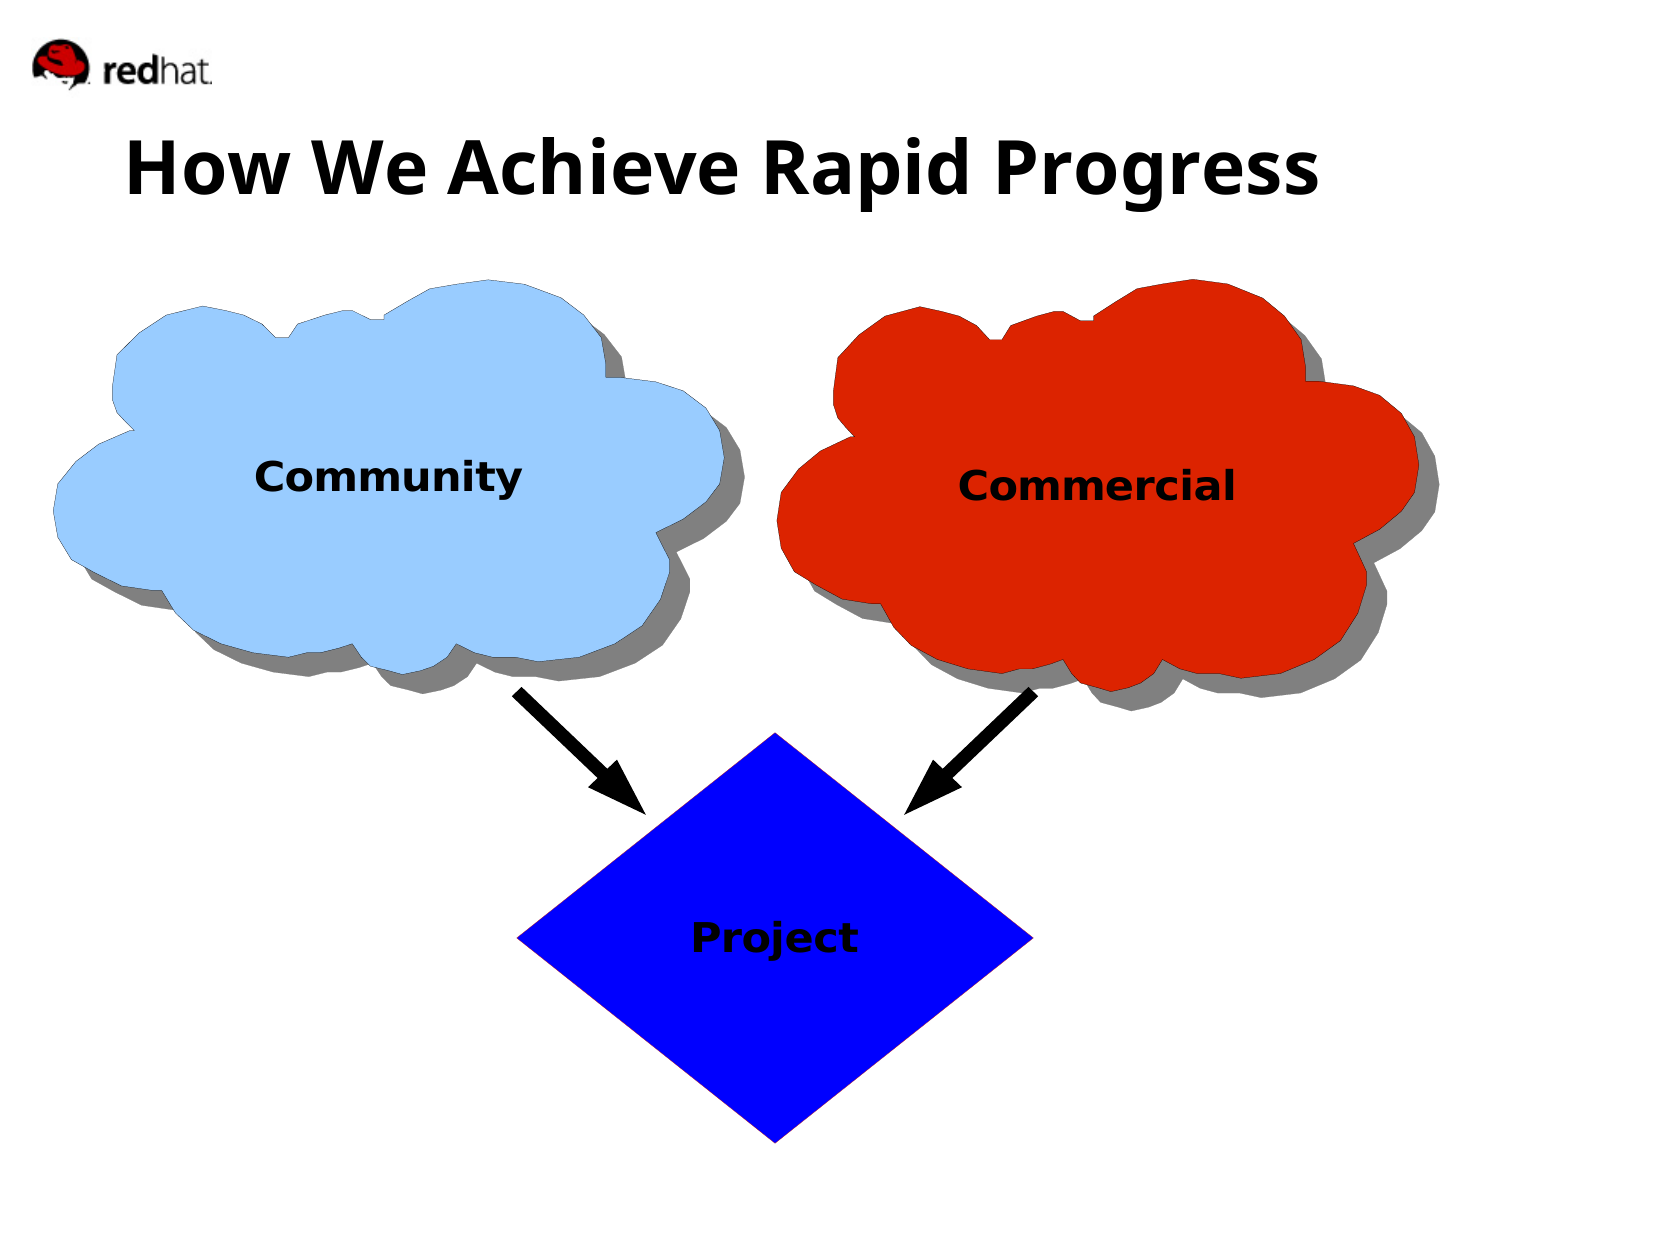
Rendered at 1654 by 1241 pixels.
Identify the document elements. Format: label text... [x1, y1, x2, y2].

picture [31, 37, 212, 98]
title How We Achieve Rapid Progress [123, 110, 1529, 198]
chart [0, 198, 1613, 1149]
